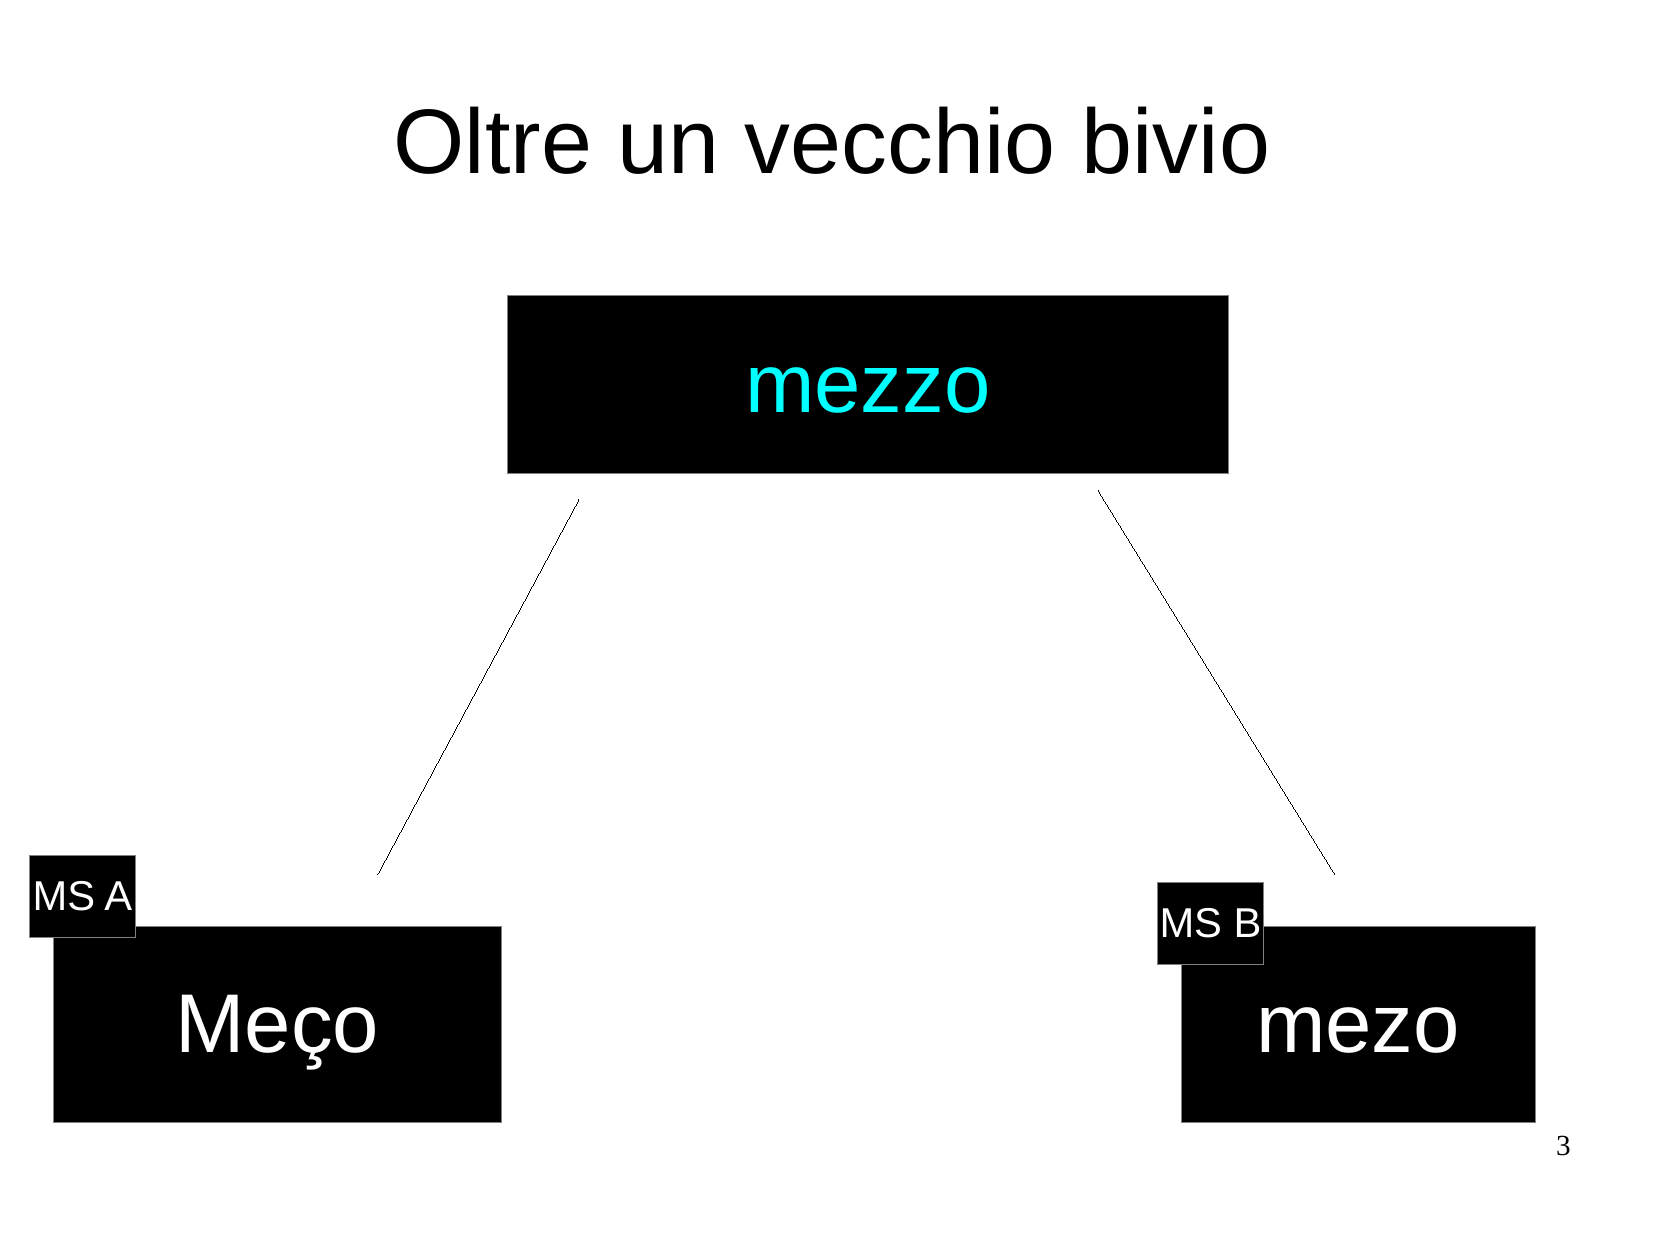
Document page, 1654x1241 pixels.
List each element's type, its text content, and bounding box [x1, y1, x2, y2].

text_box mezzo [507, 295, 1229, 474]
text_box MS B [1157, 882, 1264, 965]
text_box MS A [29, 855, 136, 938]
title Oltre un vecchio bivio [129, 23, 1536, 260]
text_box Meço [53, 926, 502, 1123]
text_box mezo [1181, 926, 1536, 1123]
